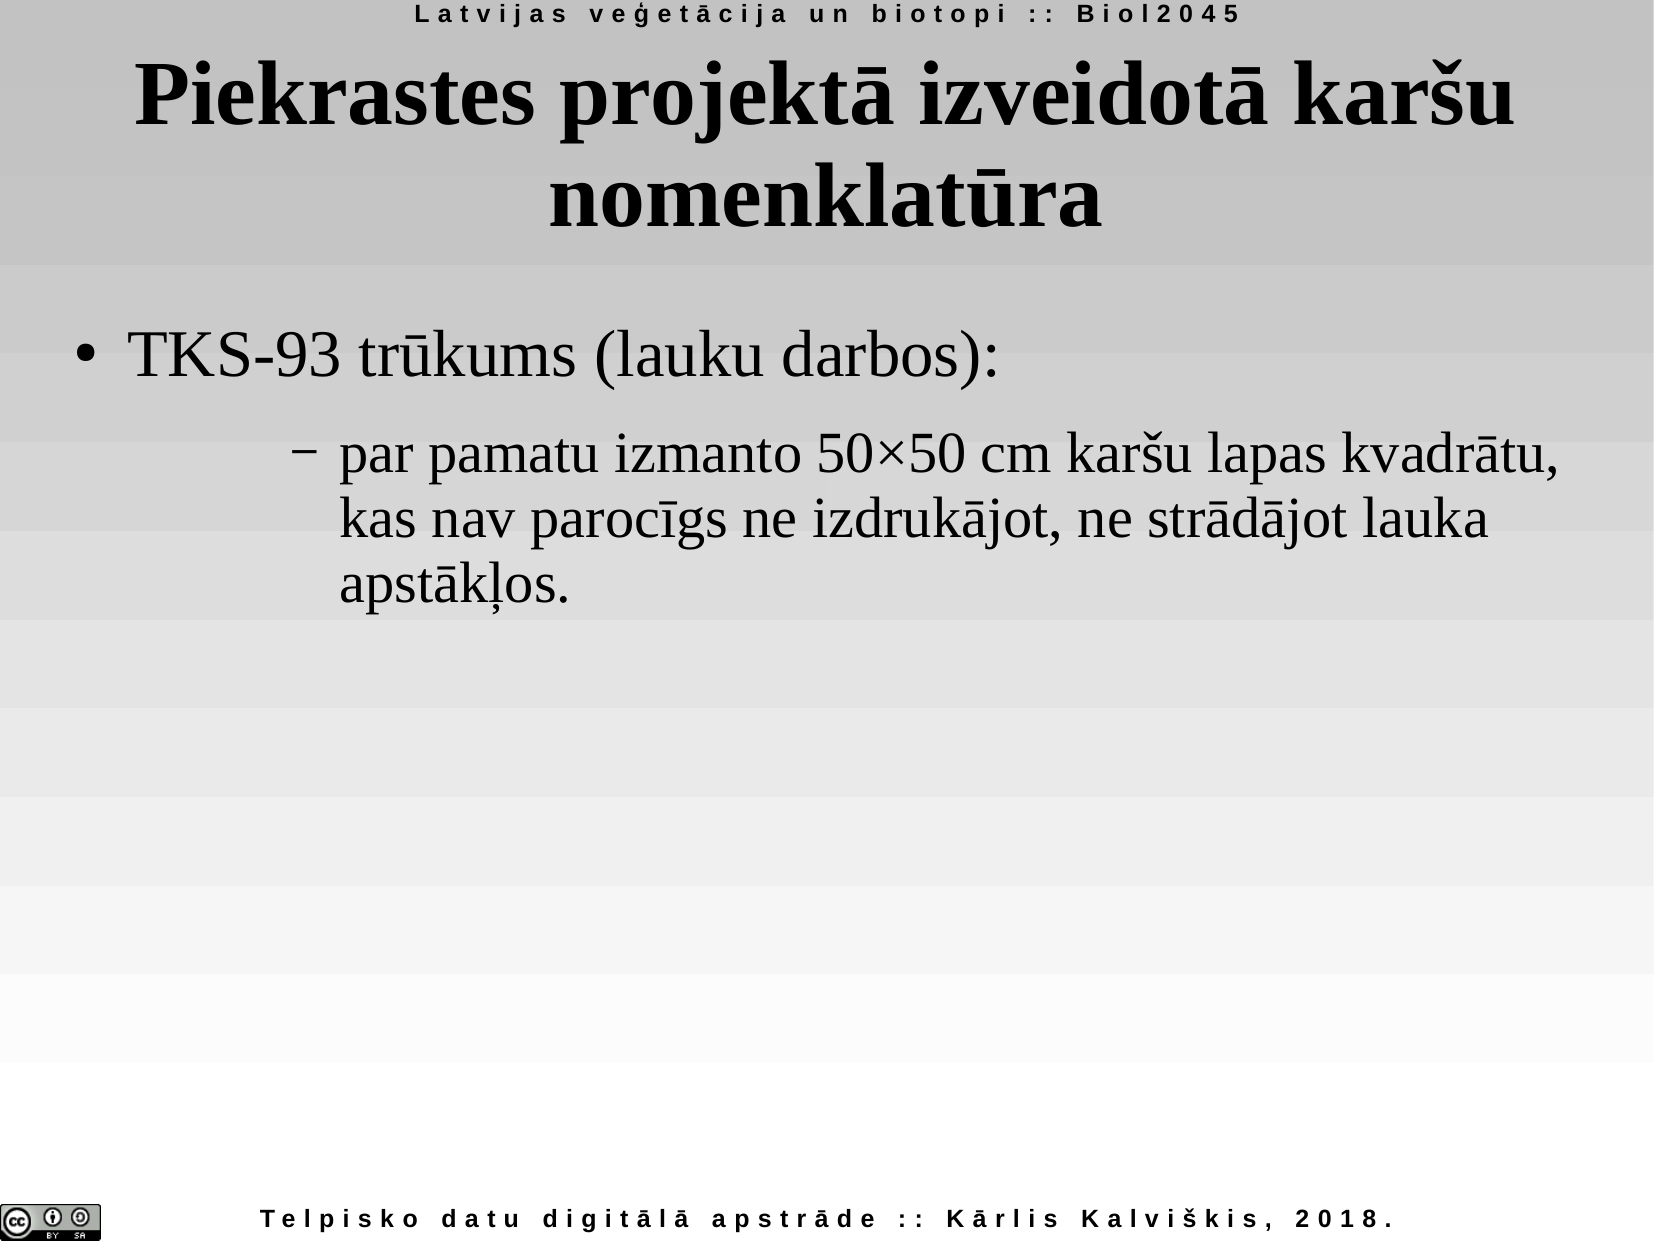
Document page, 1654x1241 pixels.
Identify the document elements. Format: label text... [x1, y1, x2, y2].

picture [0, 287, 1654, 1241]
list TKS-93 trūkums (lauku darbos): par pamatu izmanto 50×50 cm karšu lapas kvadrātu, kas nav parocīgs ne izdrukājot, ne strādājot lauka apstākļos. [56, 317, 1600, 1175]
title Piekrastes projektā izveidotā karšu nomenklatūra [0, 1, 1654, 287]
